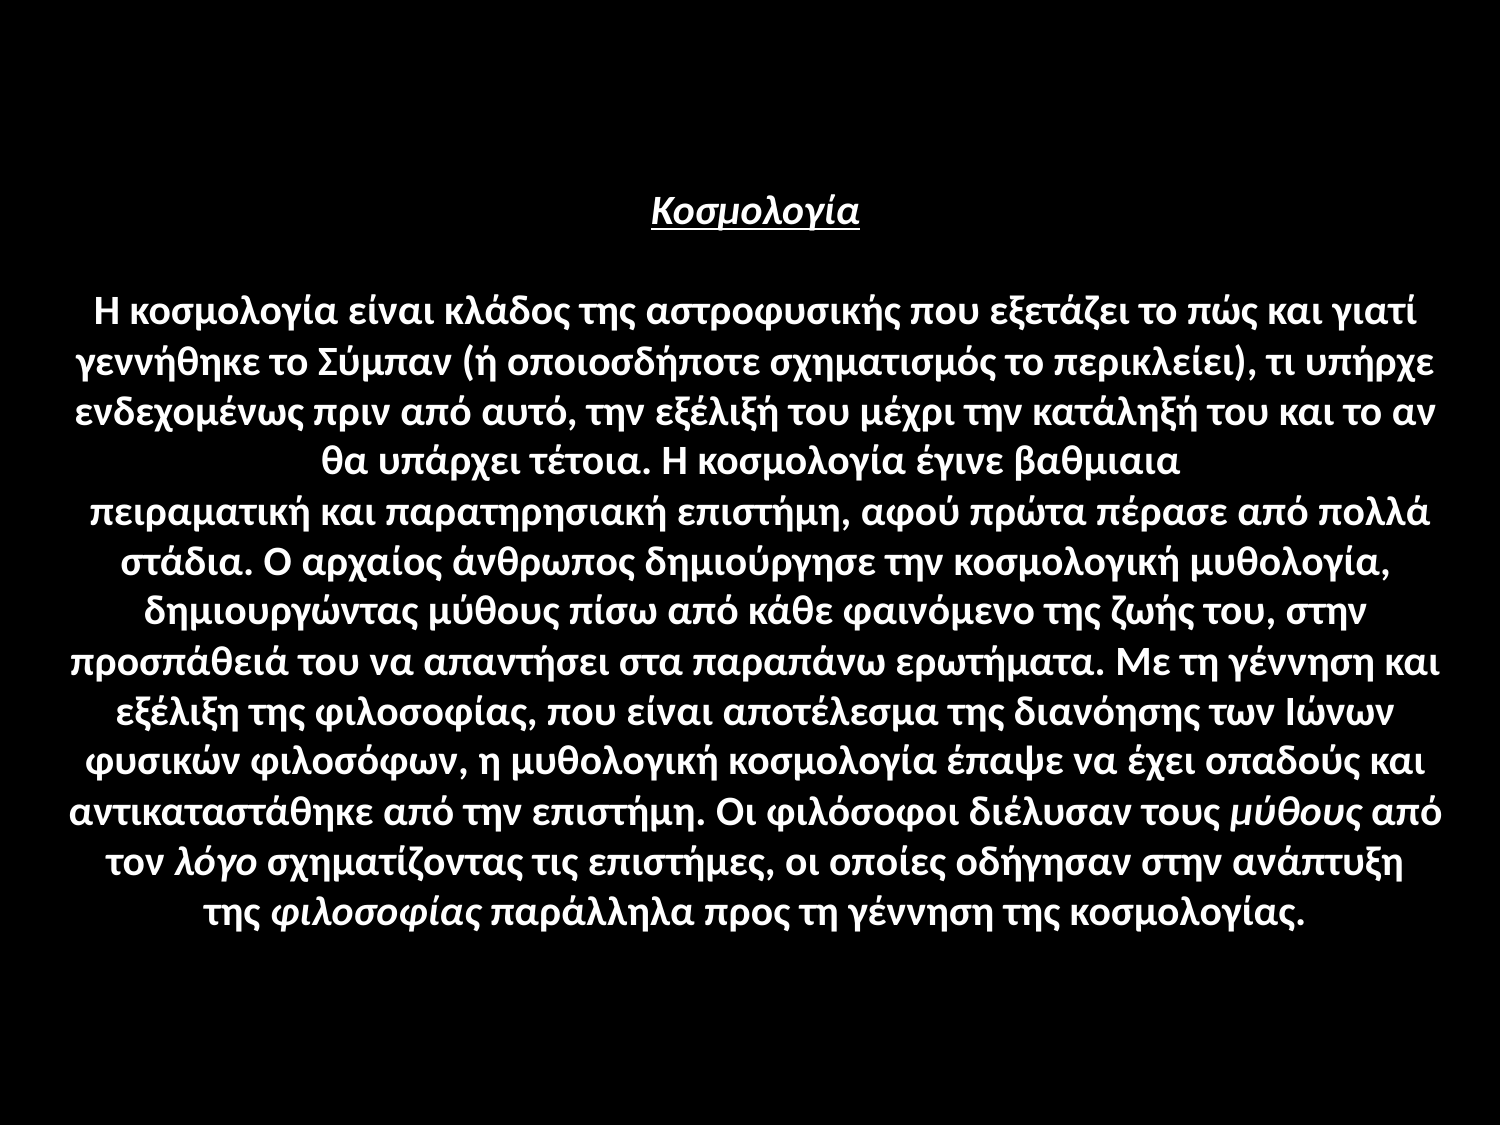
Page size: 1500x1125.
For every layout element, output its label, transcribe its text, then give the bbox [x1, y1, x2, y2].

text_box Κοσμολογία Η κοσμολογία είναι κλάδος της αστροφυσικής που εξετάζει το πώς και γιατί γεννήθηκε το Σύμπαν (ή οποιοσδήποτε σχηματισμός το περικλείει), τι υπήρχε ενδεχομένως πριν από αυτό, την εξέλιξή του μέχρι την κατάληξή του και το αν θα υπάρχει τέτοια. Η κοσμολογία έγινε βαθμιαια πειραματική και παρατηρησιακή επιστήμη, αφού πρώτα πέρασε από πολλά στάδια. Ο αρχαίος άνθρωπος δημιούργησε την κοσμολογική μυθολογία, δημιουργώντας μύθους πίσω από κάθε φαινόμενο της ζωής του, στην προσπάθειά του να απαντήσει στα παραπάνω ερωτήματα. Με τη γέννηση και εξέλιξη της φιλοσοφίας, που είναι αποτέλεσμα της διανόησης των Ιώνων φυσικών φιλοσόφων, η μυθολογική κοσμολογία έπαψε να έχει οπαδούς και αντικαταστάθηκε από την επιστήμη. Οι φιλόσοφοι διέλυσαν τους μύθους από τον λόγο σχηματίζοντας τις επιστήμες, οι οποίες οδήγησαν στην ανάπτυξη της φιλοσοφίας παράλληλα προς τη γέννηση της κοσμολογίας. [35, 175, 1477, 941]
